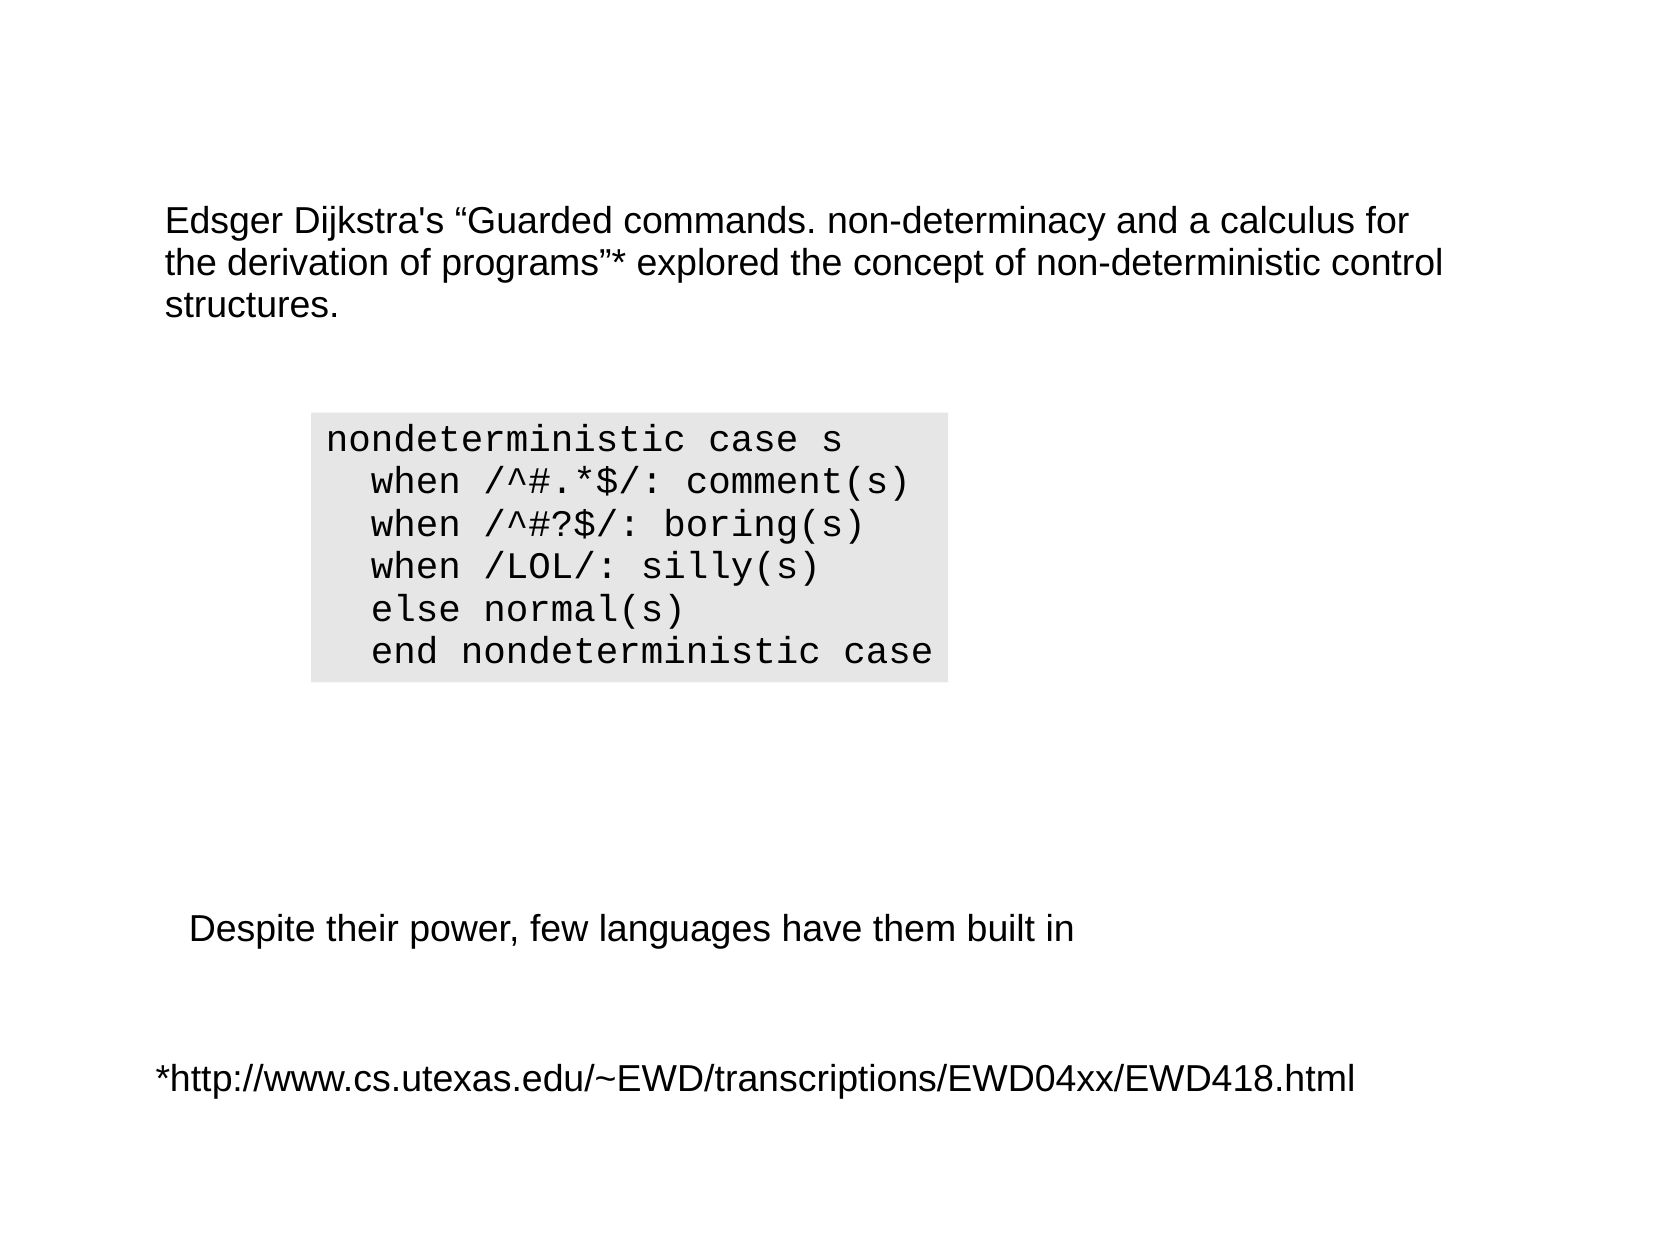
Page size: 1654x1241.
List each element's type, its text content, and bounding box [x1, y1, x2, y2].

text_box Edsger Dijkstra's “Guarded commands. non-determinacy and a calculus for the derivation of programs”* explored the concept of non-deterministic control structures. [150, 192, 1472, 334]
text_box nondeterministic case s when /^#.*$/: comment(s) when /^#?$/: boring(s) when /LOL/: silly(s) else normal(s) end nondeterministic case [311, 412, 949, 683]
text_box *http://www.cs.utexas.edu/~EWD/transcriptions/EWD04xx/EWD418.html [140, 1050, 1372, 1107]
text_box Despite their power, few languages have them built in [174, 900, 1092, 957]
